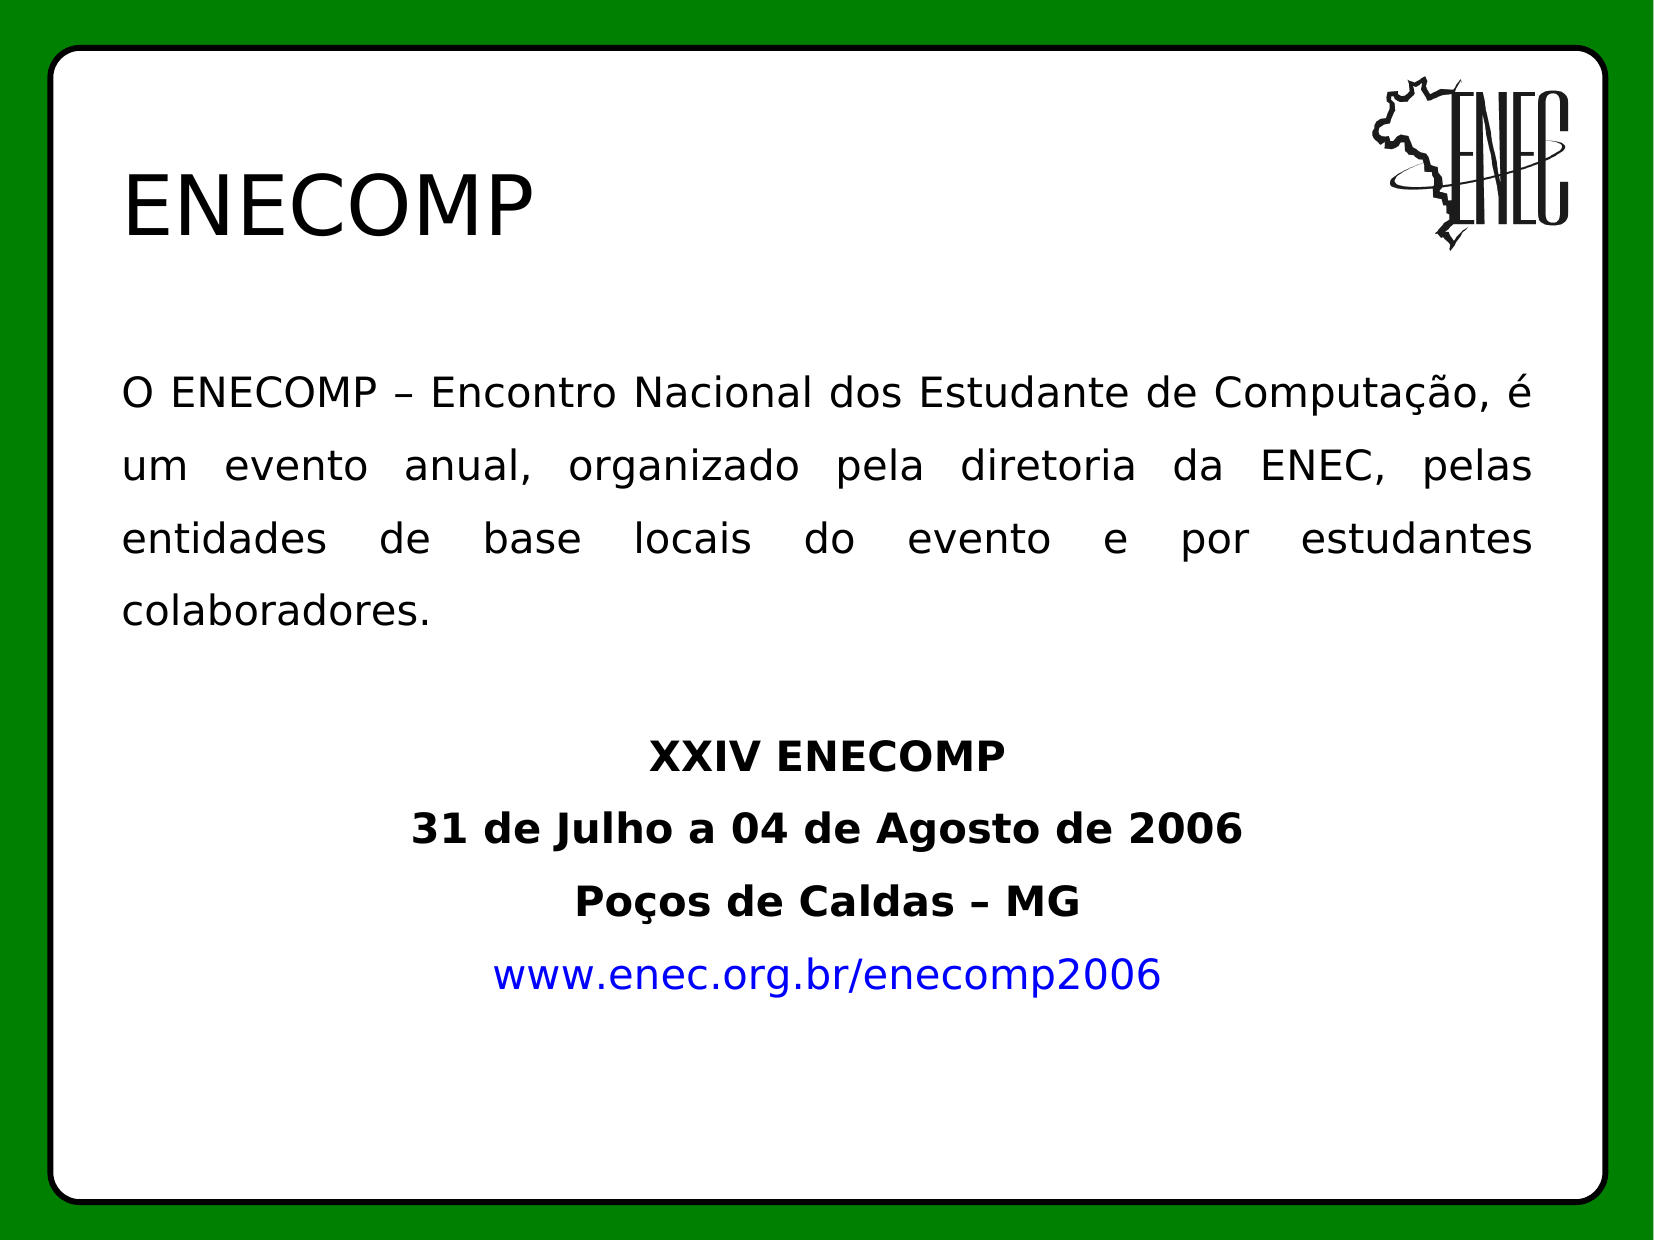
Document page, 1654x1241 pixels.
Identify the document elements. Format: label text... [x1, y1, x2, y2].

picture [1367, 71, 1574, 273]
title ENECOMP [121, 102, 1534, 311]
list O ENECOMP – Encontro Nacional dos Estudante de Computação, é um evento anual, organizado pela diretoria da ENEC, pelas entidades de base locais do evento e por estudantes colaboradores. XXIV ENECOMP 31 de Julho a 04 de Agosto de 2006 Poços de Caldas – MG www.enec.org.br/enecomp2006 [121, 344, 1534, 1127]
